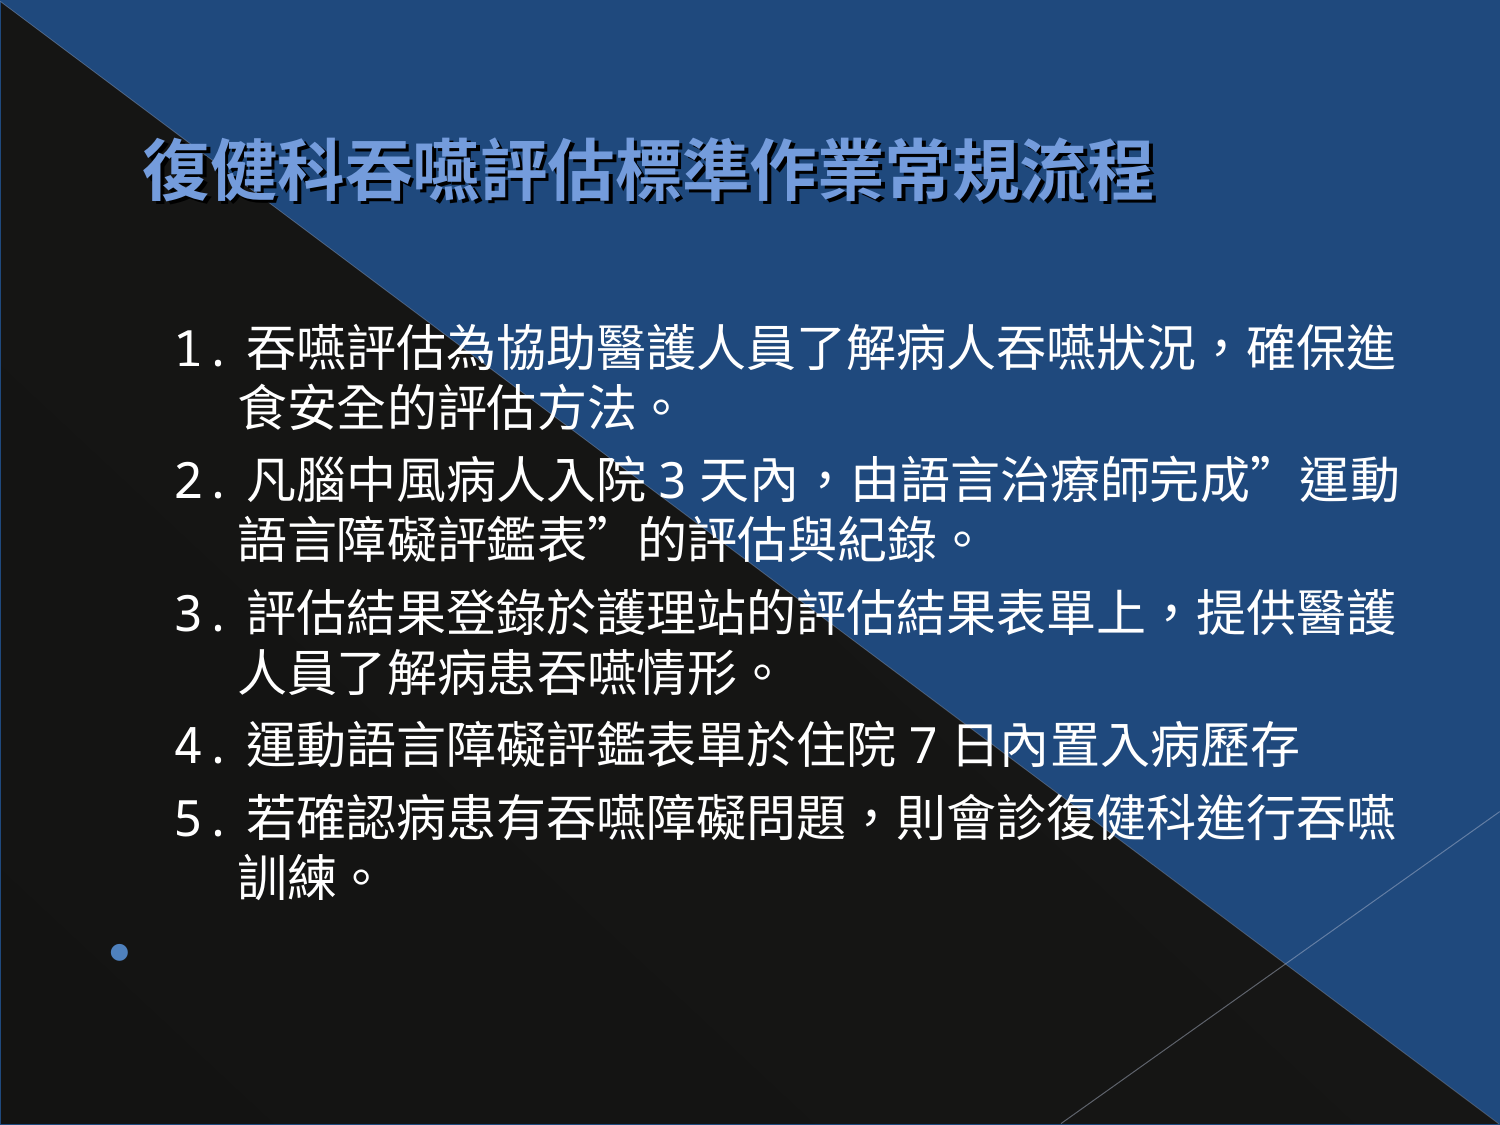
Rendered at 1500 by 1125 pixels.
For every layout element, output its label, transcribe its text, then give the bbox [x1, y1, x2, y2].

list 1.吞嚥評估為協助醫護人員了解病人吞嚥狀況，確保進食安全的評估方法。 2.凡腦中風病人入院3天內，由語言治療師完成”運動語言障礙評鑑表”的評估與紀錄。 3.評估結果登錄於護理站的評估結果表單上，提供醫護人員了解病患吞嚥情形。 4.運動語言障礙評鑑表單於住院7日內置入病歷存 5.若確認病患有吞嚥障礙問題，則會診復健科進行吞嚥訓練。 [75, 308, 1426, 1059]
title 復健科吞嚥評估標準作業常規流程 [70, 93, 1266, 324]
